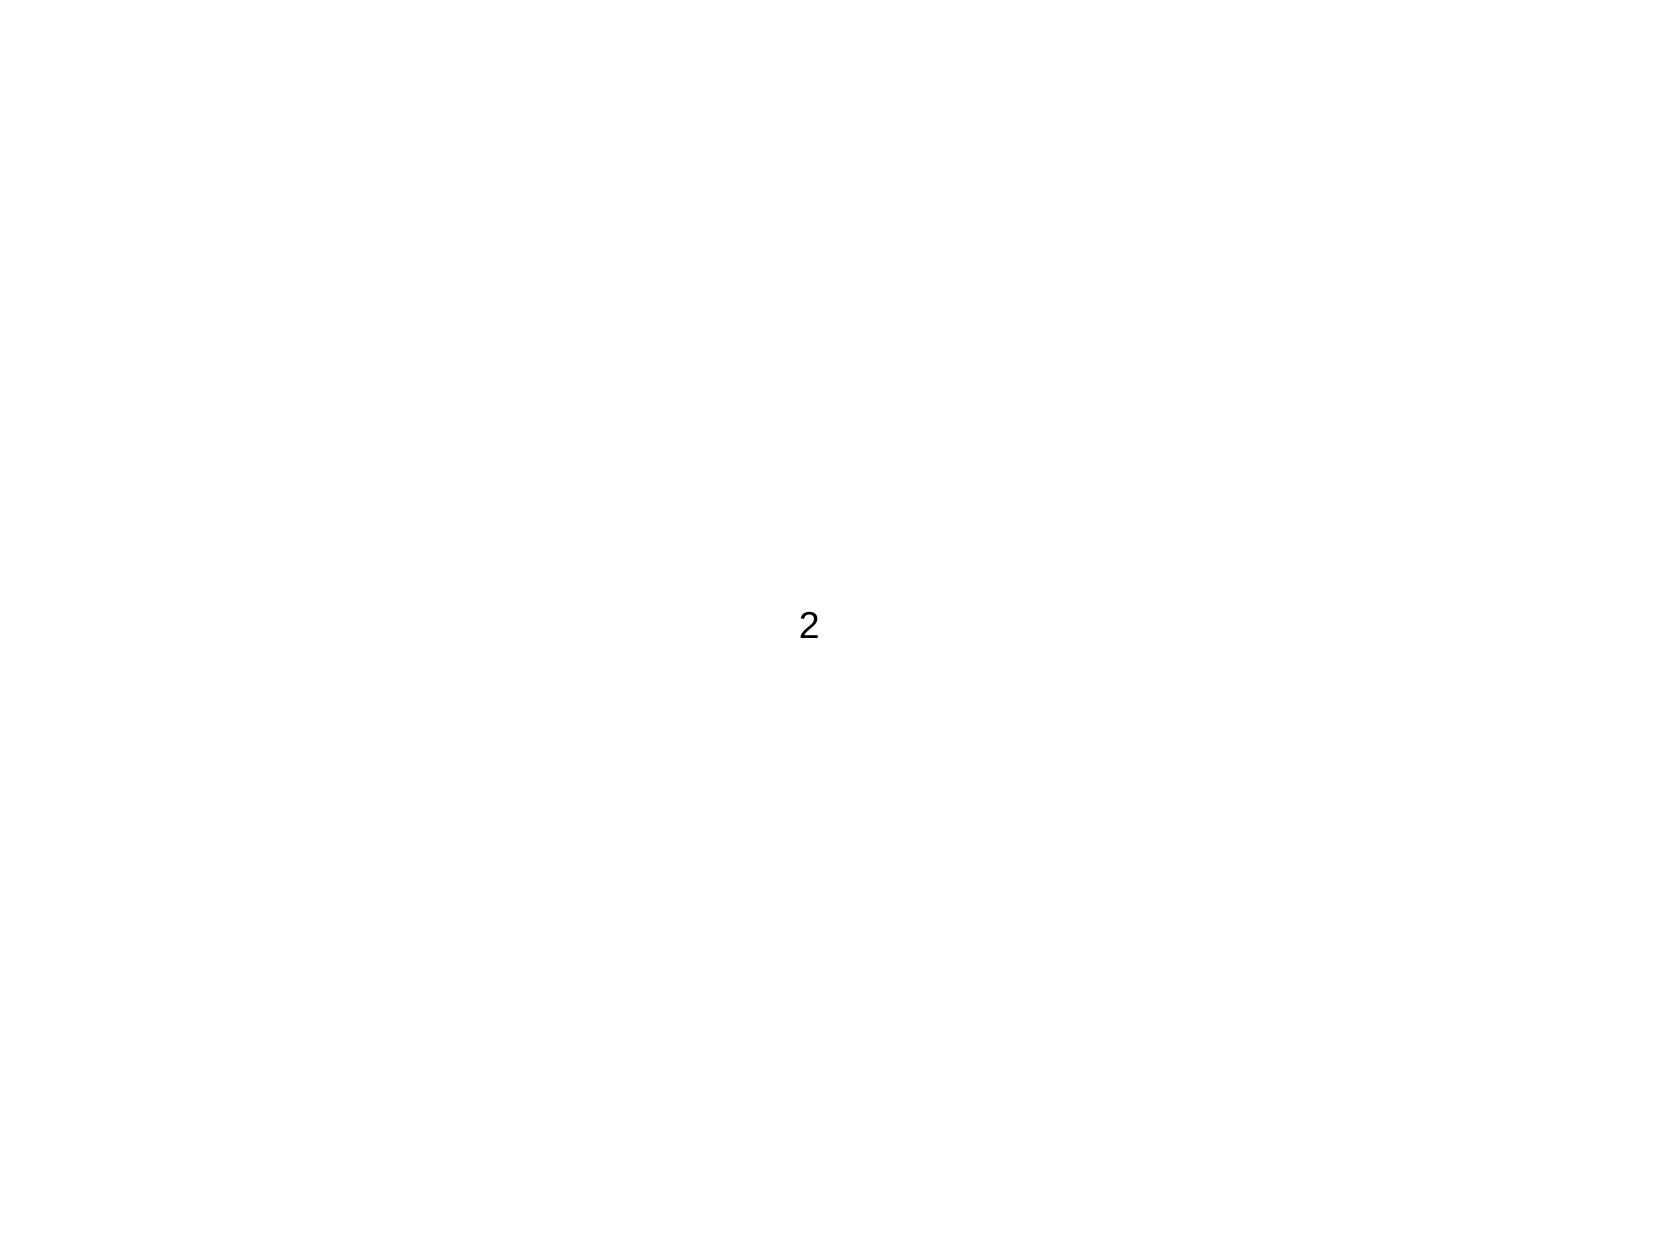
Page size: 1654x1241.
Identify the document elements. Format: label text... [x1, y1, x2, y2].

text_box 2 [784, 597, 889, 668]
